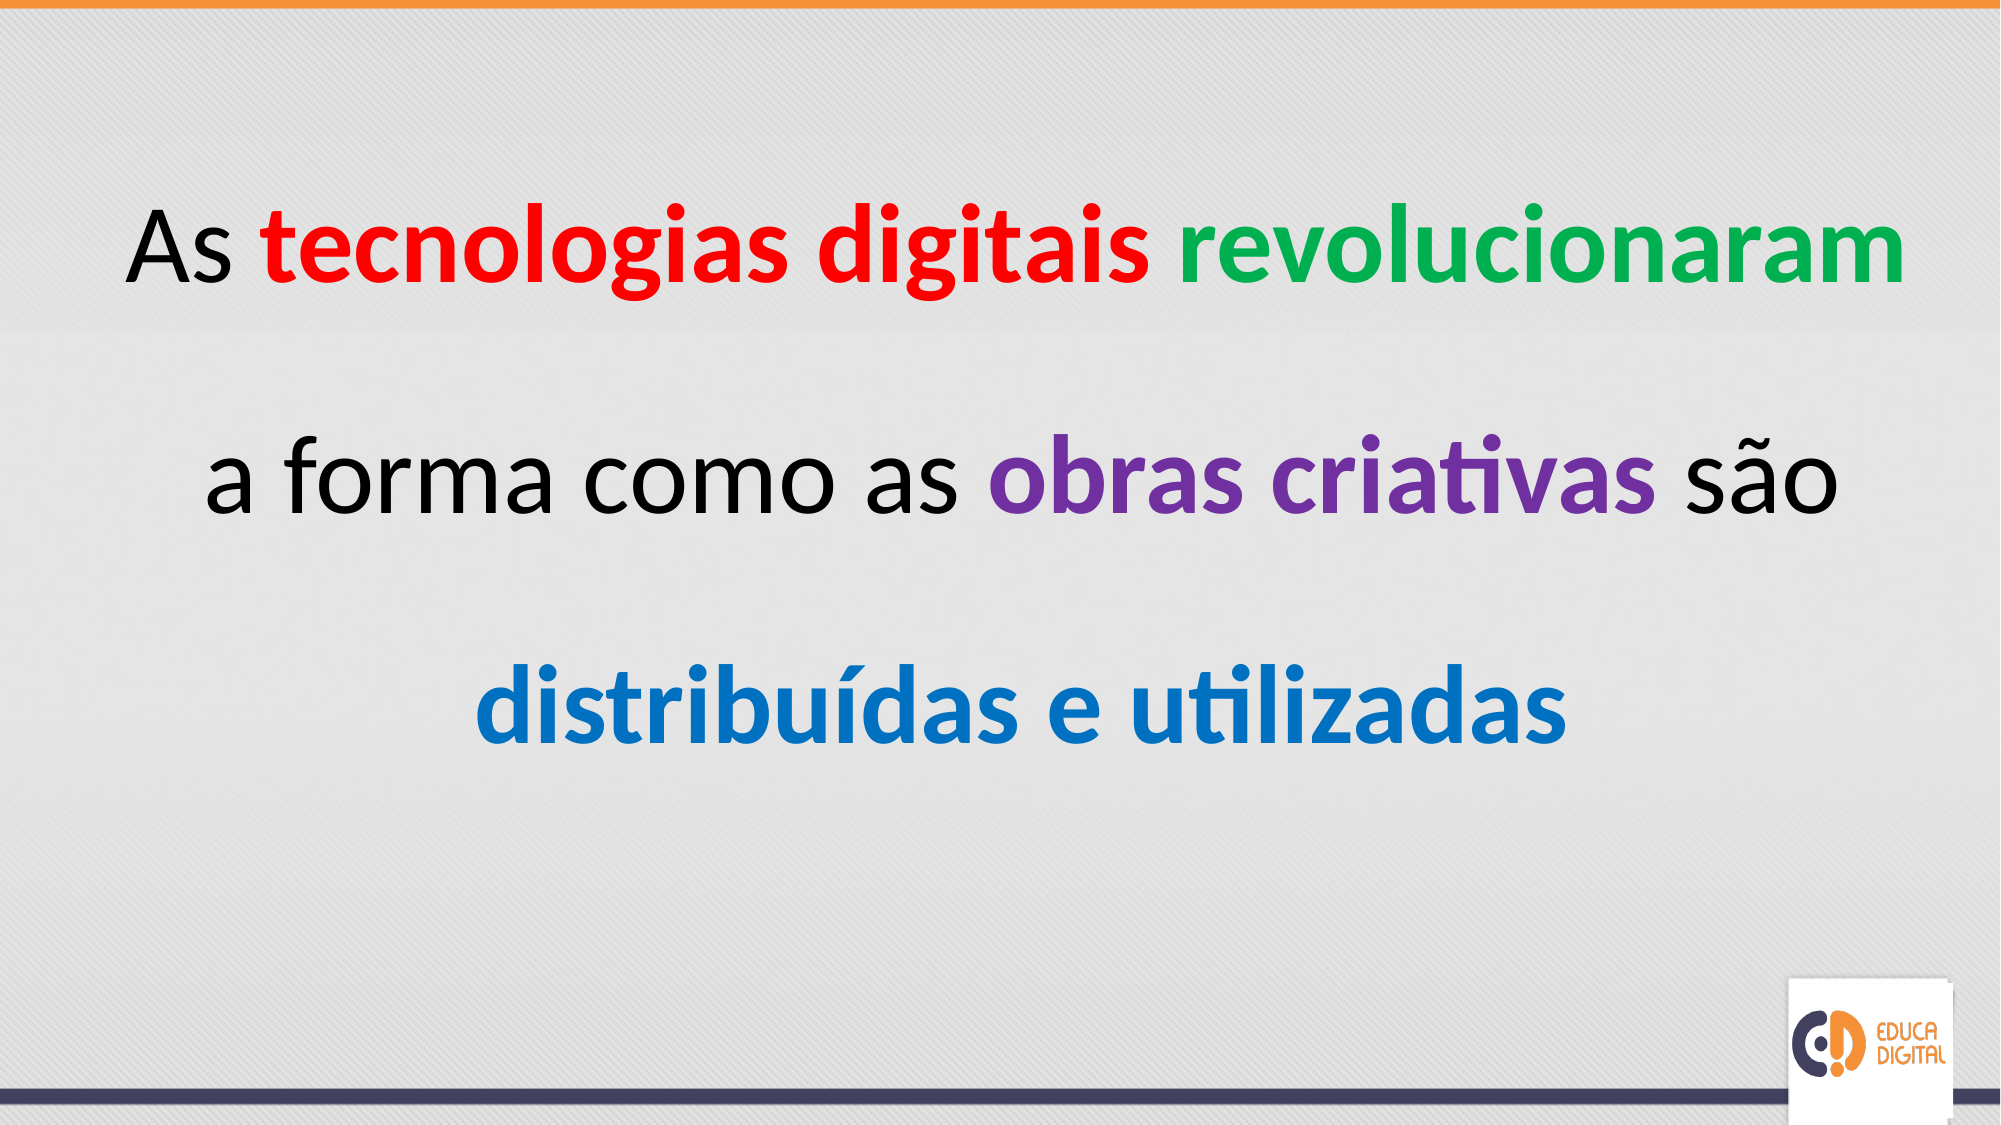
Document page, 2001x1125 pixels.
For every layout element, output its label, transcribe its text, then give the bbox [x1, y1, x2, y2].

picture [0, 0, 2001, 1125]
text_box As tecnologias digitais revolucionaram a forma como as obras criativas são distribuídas e utilizadas [22, 46, 1948, 1047]
text_box [1792, 1115, 1954, 1119]
